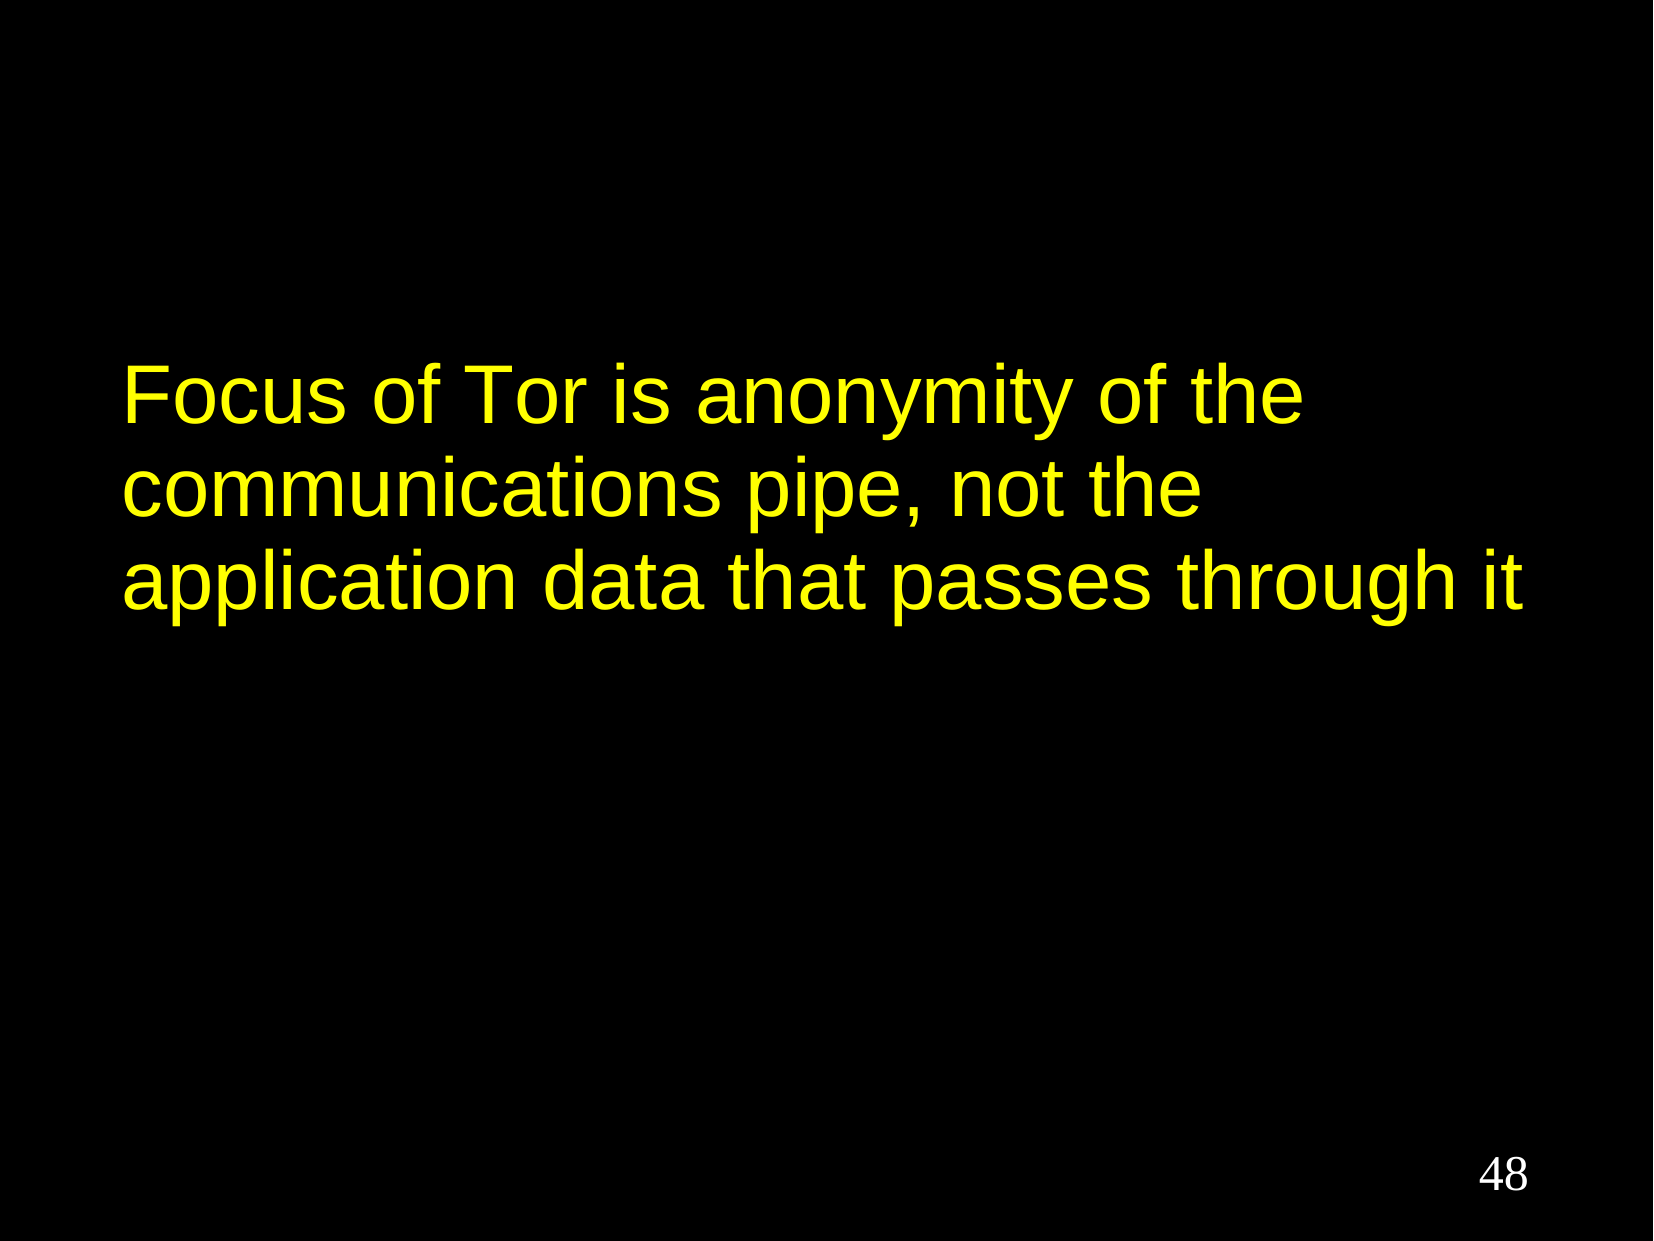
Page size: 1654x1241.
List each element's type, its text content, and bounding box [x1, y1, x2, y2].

title Focus of Tor is anonymity of the communications pipe, not the application data that passes through it [121, 293, 1534, 682]
